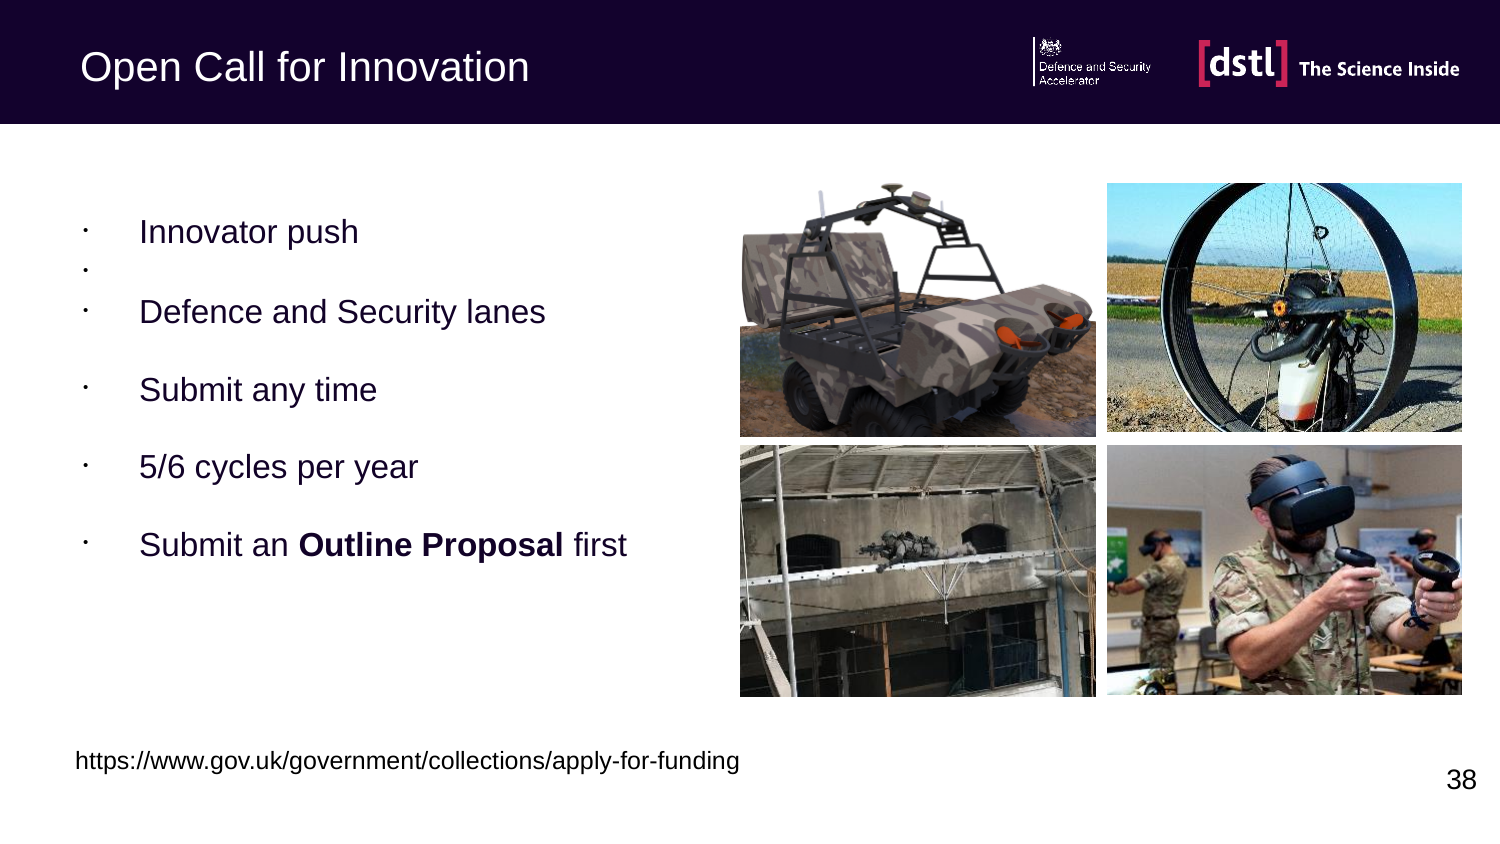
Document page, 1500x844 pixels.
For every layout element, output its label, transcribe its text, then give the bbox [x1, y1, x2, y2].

text_box Open Call for Innovation [64, 32, 1483, 98]
picture [740, 183, 1096, 437]
text_box Innovator push Defence and Security lanes Submit any time 5/6 cycles per year Submit an Outline Proposal first [68, 203, 695, 737]
picture [740, 445, 1096, 697]
text_box https://www.gov.uk/government/collections/apply-for-funding [37, 737, 787, 782]
picture [1033, 37, 1151, 87]
picture [1107, 183, 1462, 432]
picture [1107, 445, 1462, 695]
